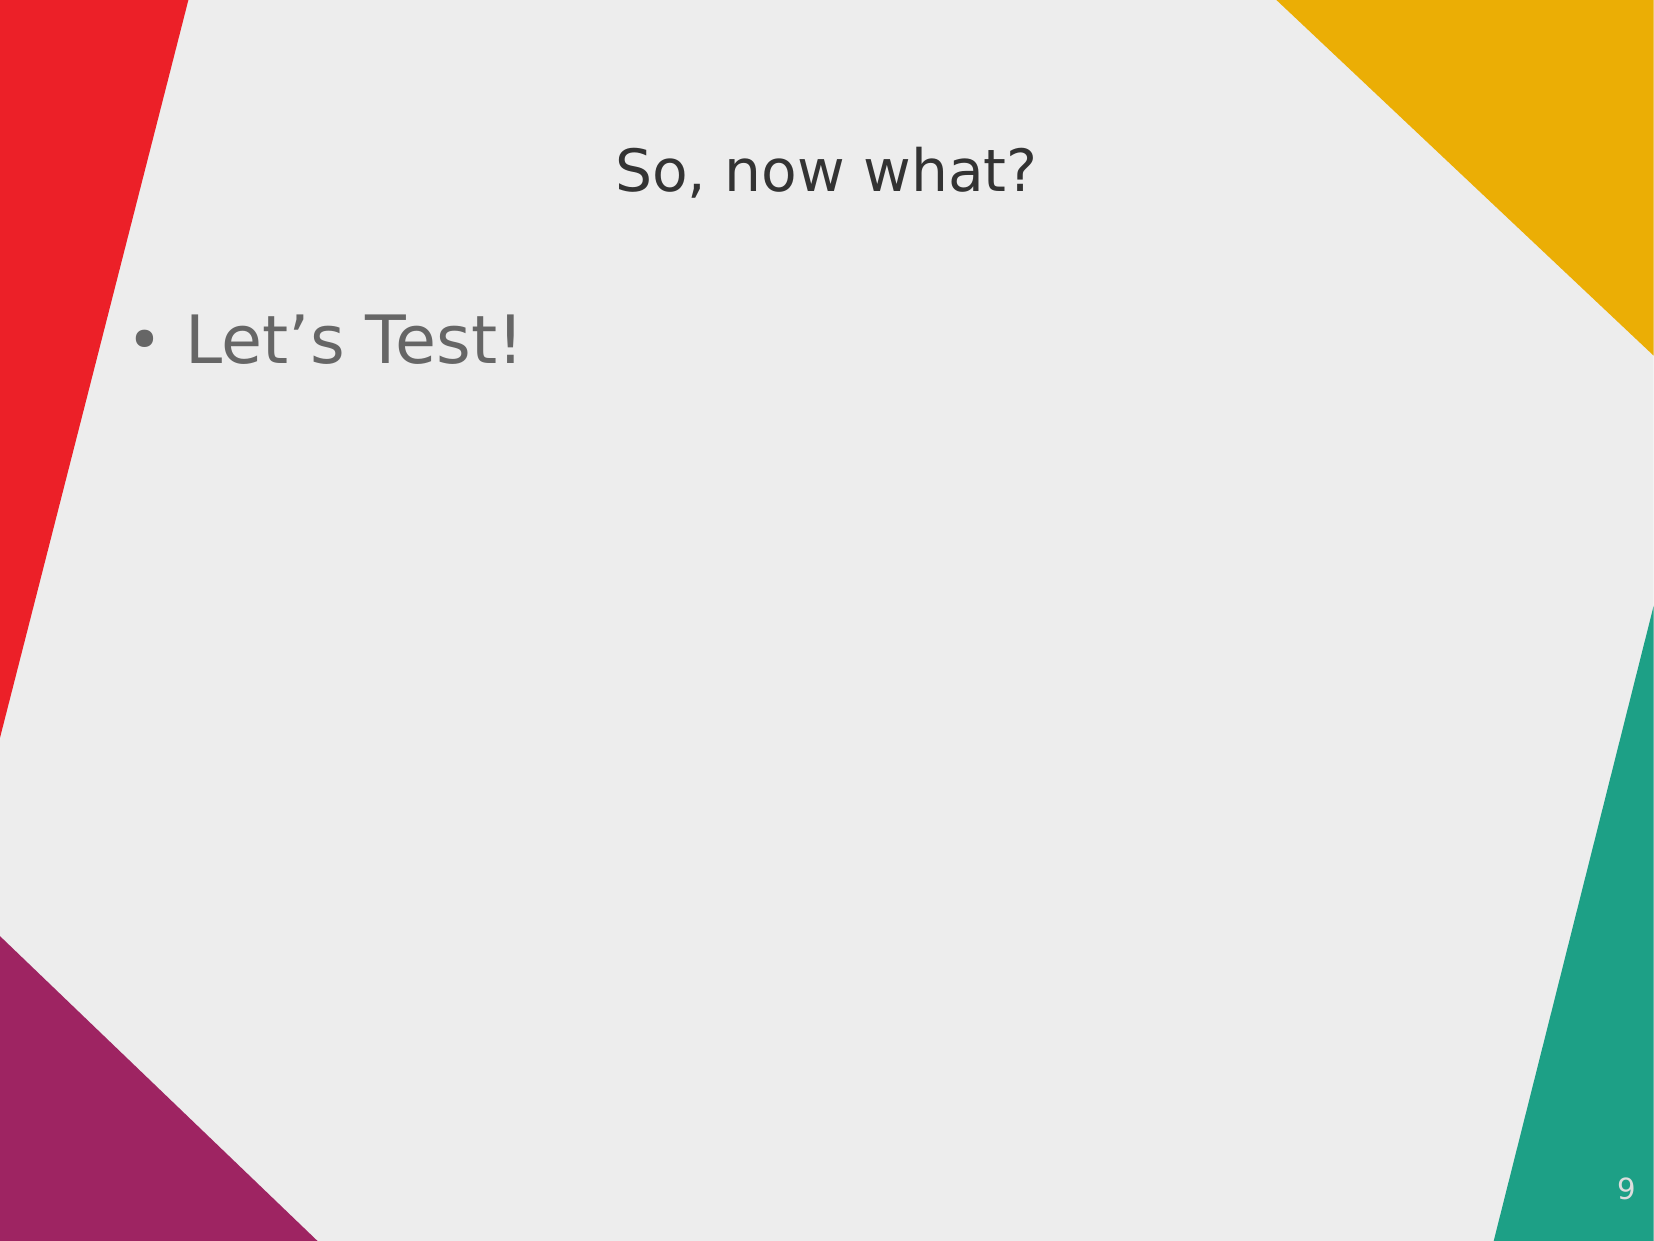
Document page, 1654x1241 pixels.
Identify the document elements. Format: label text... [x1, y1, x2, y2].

list Let’s Test! [114, 302, 1539, 1033]
title So, now what? [114, 73, 1539, 271]
